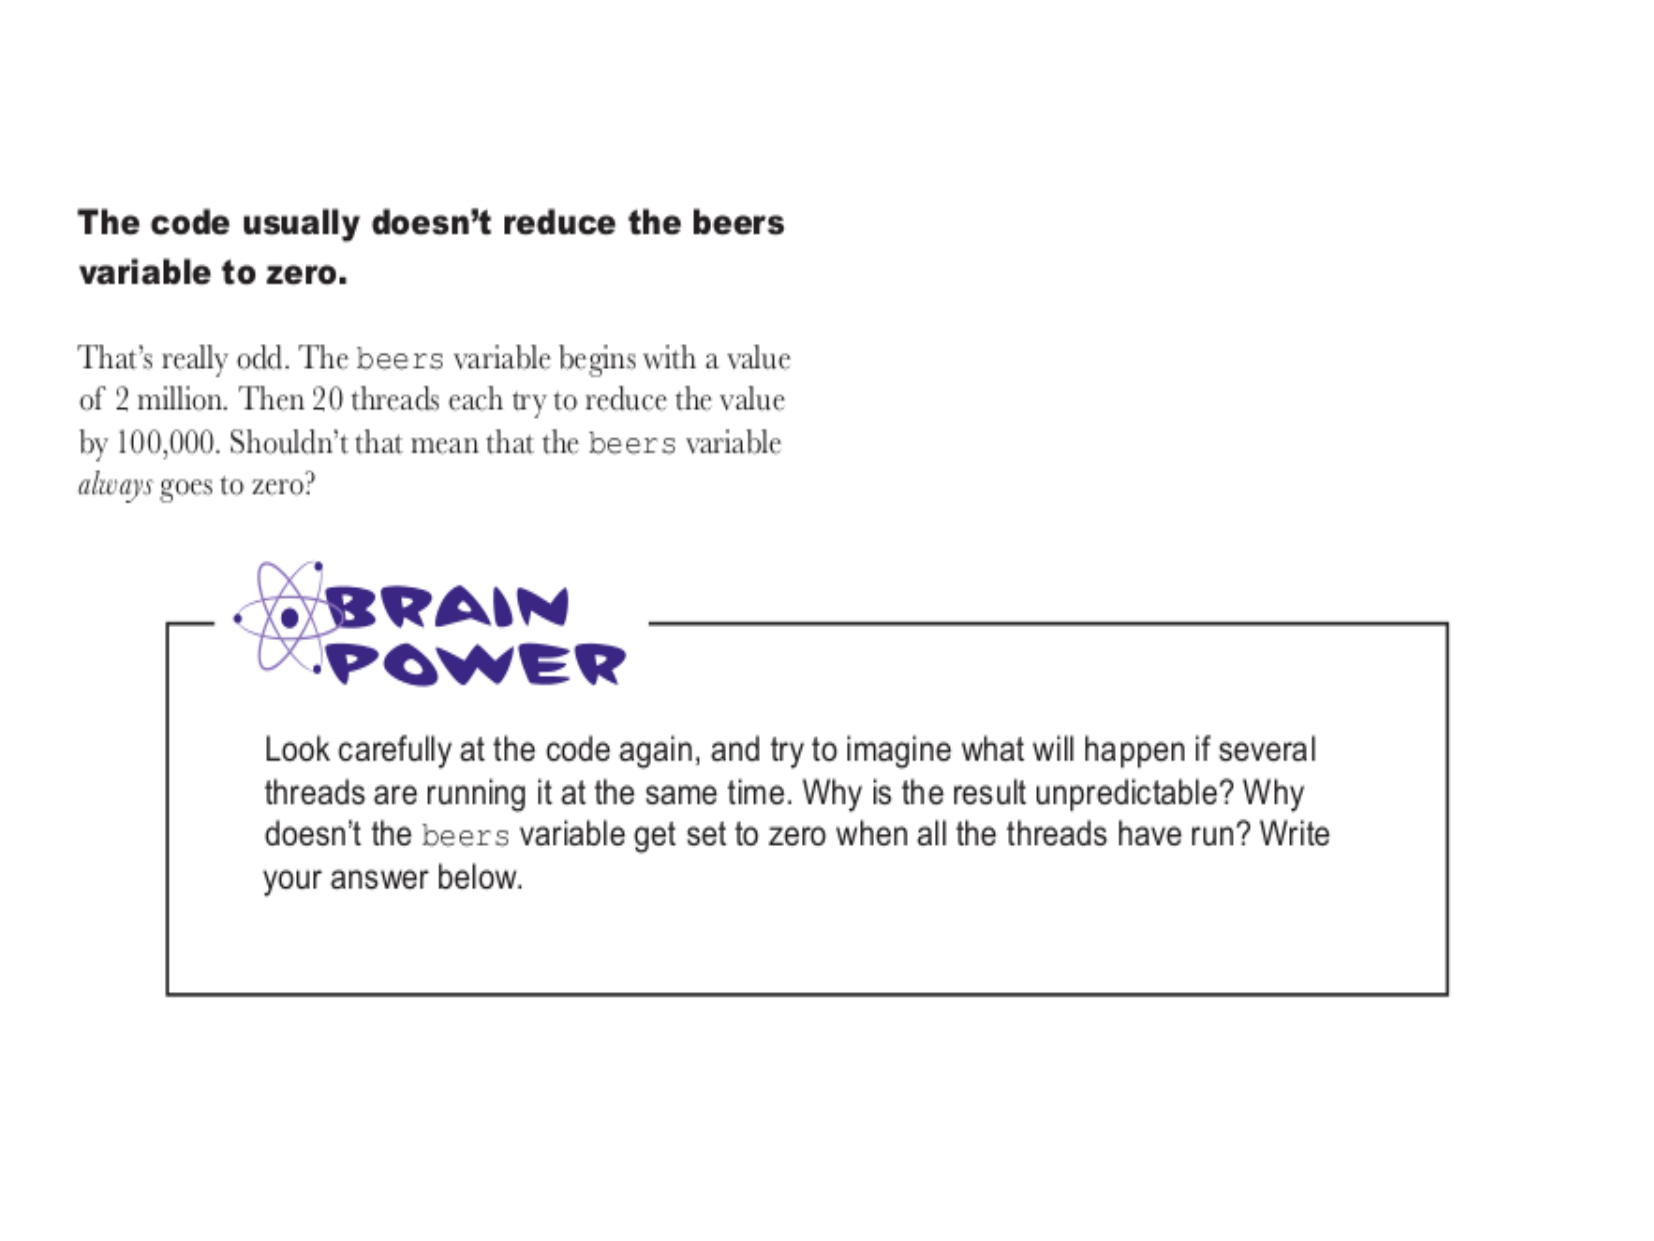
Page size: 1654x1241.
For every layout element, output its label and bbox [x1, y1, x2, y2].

picture [59, 200, 1571, 1028]
